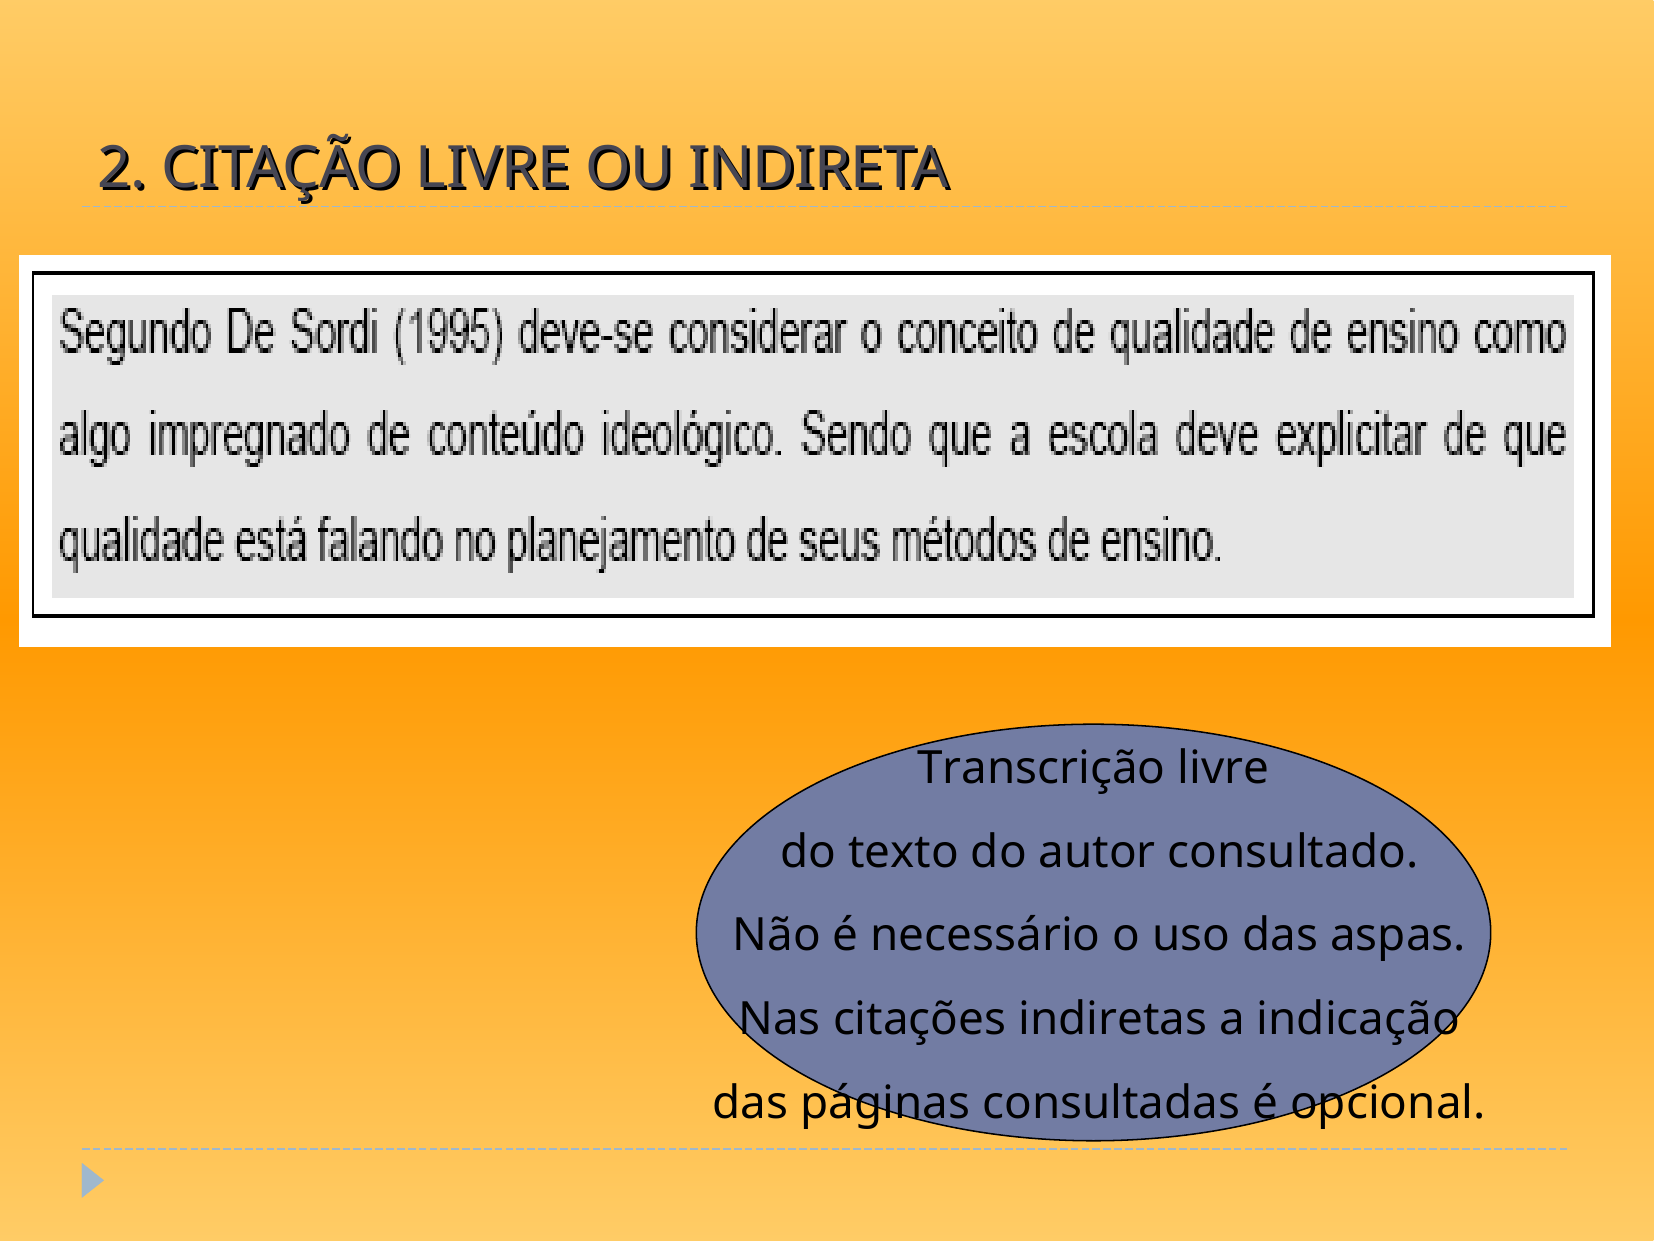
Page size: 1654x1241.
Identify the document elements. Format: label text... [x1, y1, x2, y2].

text_box Transcrição livre do texto do autor consultado. Não é necessário o uso das aspas. Nas citações indiretas a indicação das páginas consultadas é opcional. [696, 724, 1491, 1141]
picture [19, 255, 1611, 647]
title 2. CITAÇÃO LIVRE OU INDIRETA [1449, 838, 1653, 842]
title 2. CITAÇÃO LIVRE OU INDIRETA [82, 41, 1571, 207]
